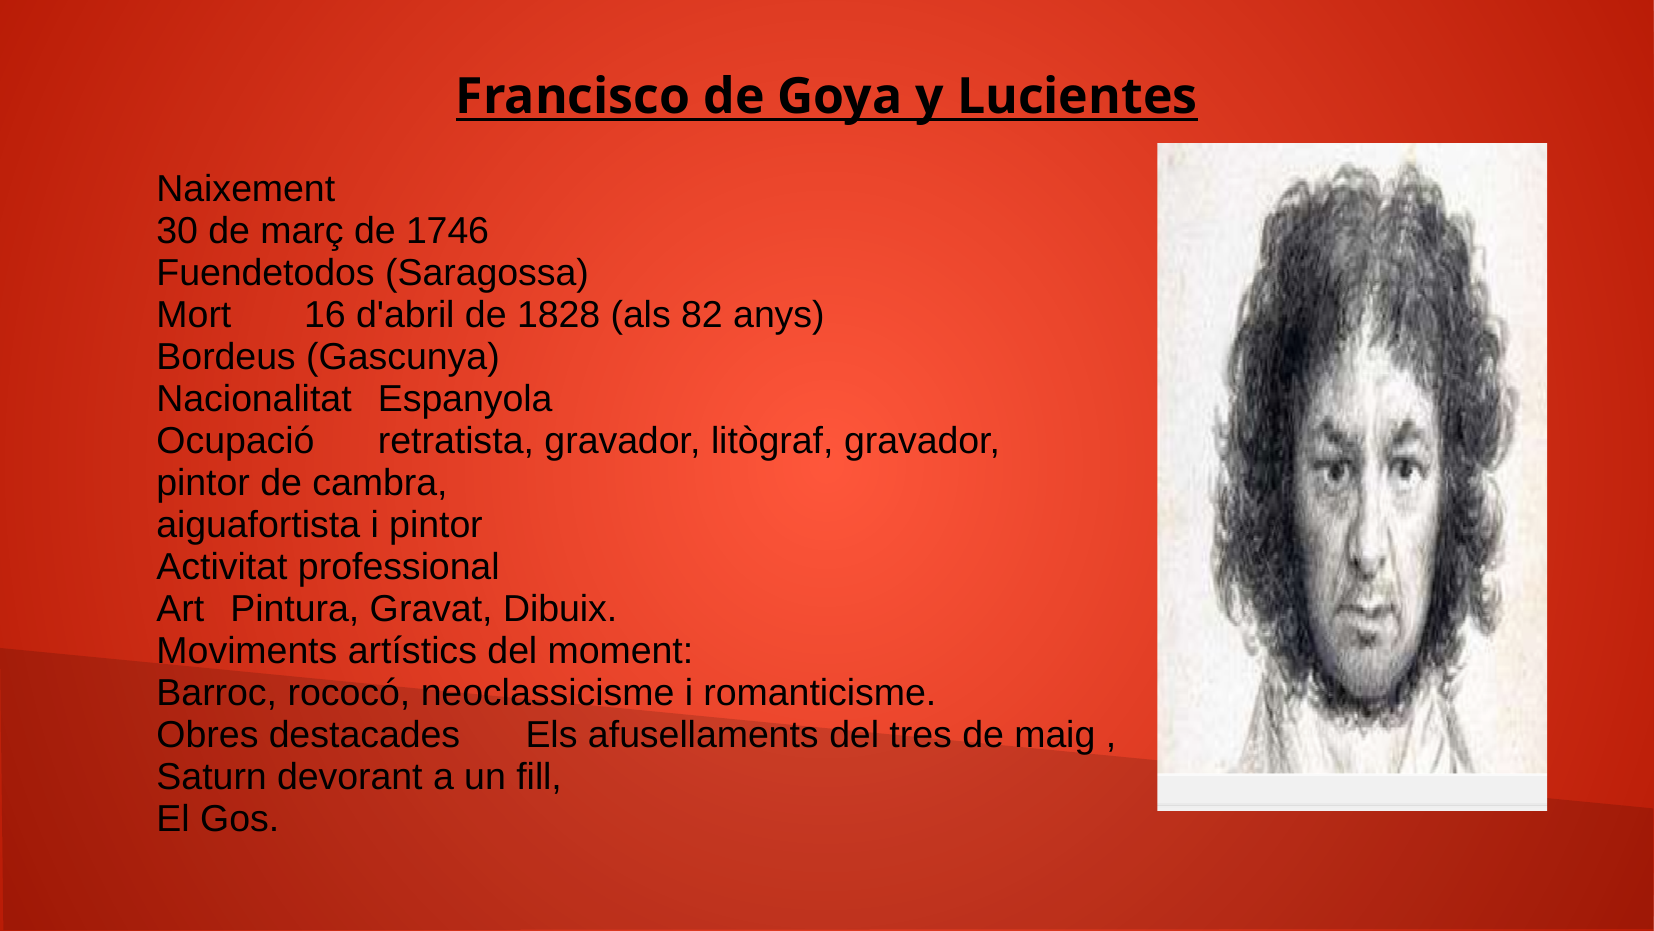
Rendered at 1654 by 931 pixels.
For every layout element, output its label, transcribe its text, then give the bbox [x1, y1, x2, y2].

title Francisco de Goya y Lucientes [389, 35, 1264, 118]
text_box Naixement 30 de març de 1746 Fuendetodos (Saragossa) Mort 16 d'abril de 1828 (als 82 anys) Bordeus (Gascunya) Nacionalitat Espanyola Ocupació retratista, gravador, litògraf, gravador, pintor de cambra, aiguafortista i pintor Activitat professional Art Pintura, Gravat, Dibuix. Moviments artístics del moment: Barroc, rococó, neoclassicisme i romanticisme. Obres destacades Els afusellaments del tres de maig , Saturn devorant a un fill, El Gos. [141, 118, 1654, 881]
